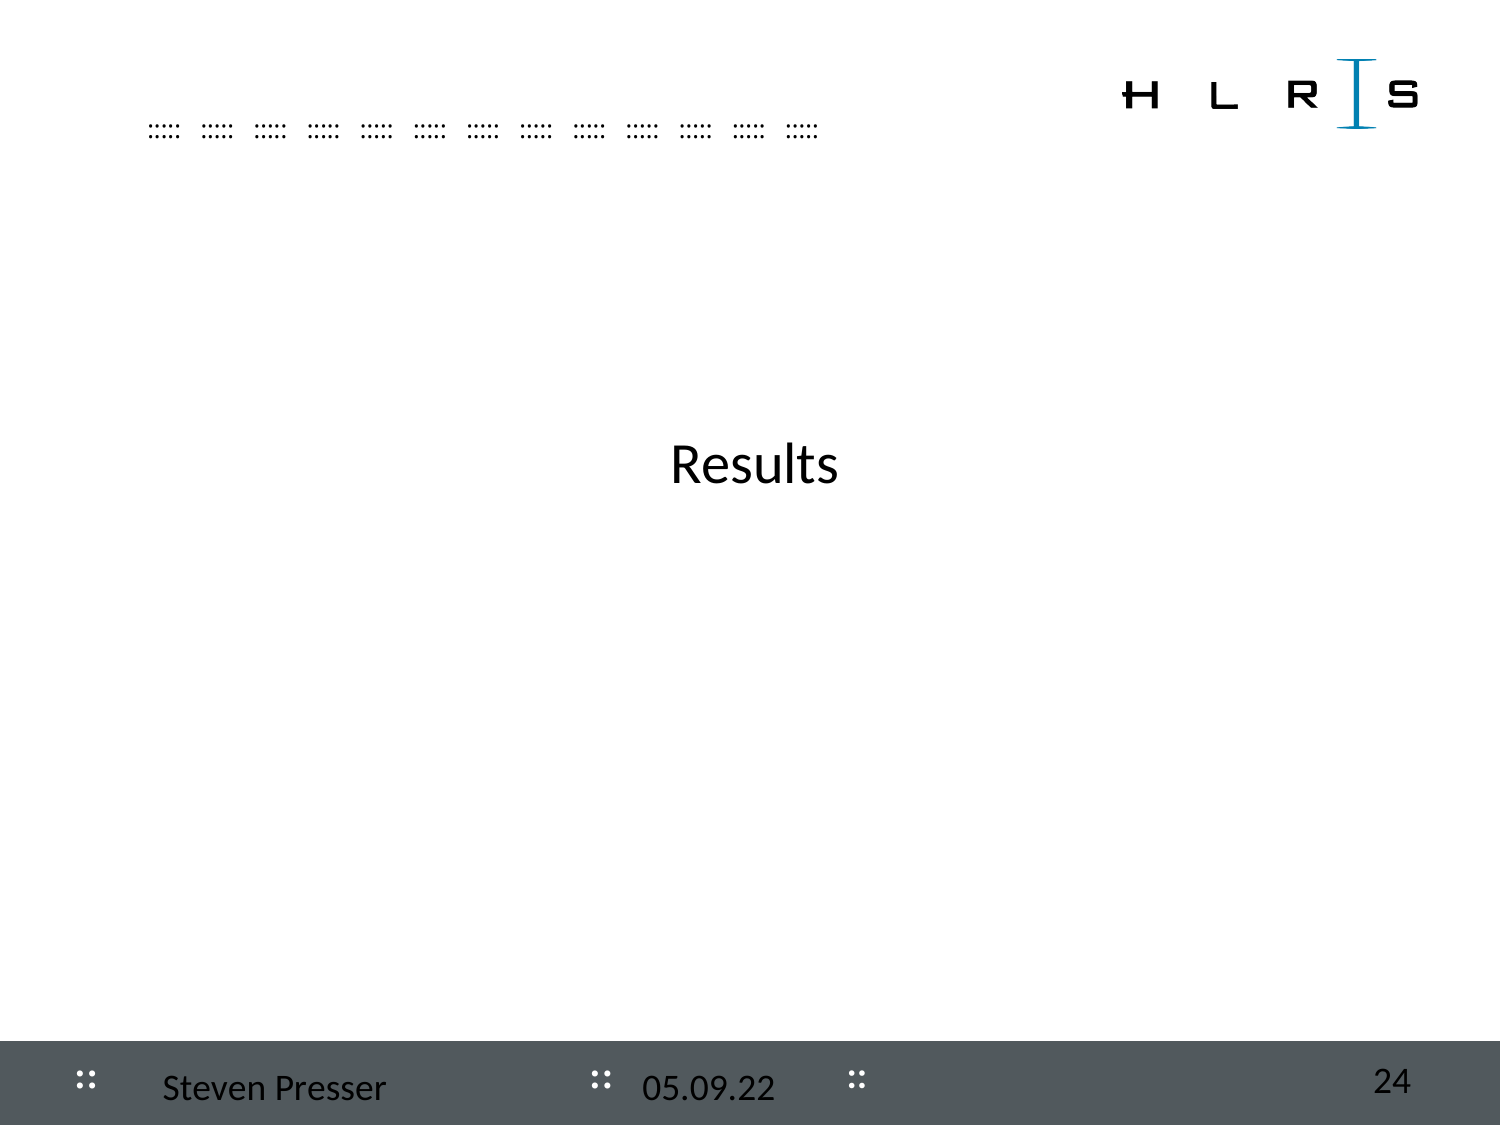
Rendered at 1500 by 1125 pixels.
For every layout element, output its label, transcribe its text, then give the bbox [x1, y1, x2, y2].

subtitle Results [46, 108, 1464, 829]
picture [1360, 59, 1418, 108]
picture [1122, 59, 1353, 108]
